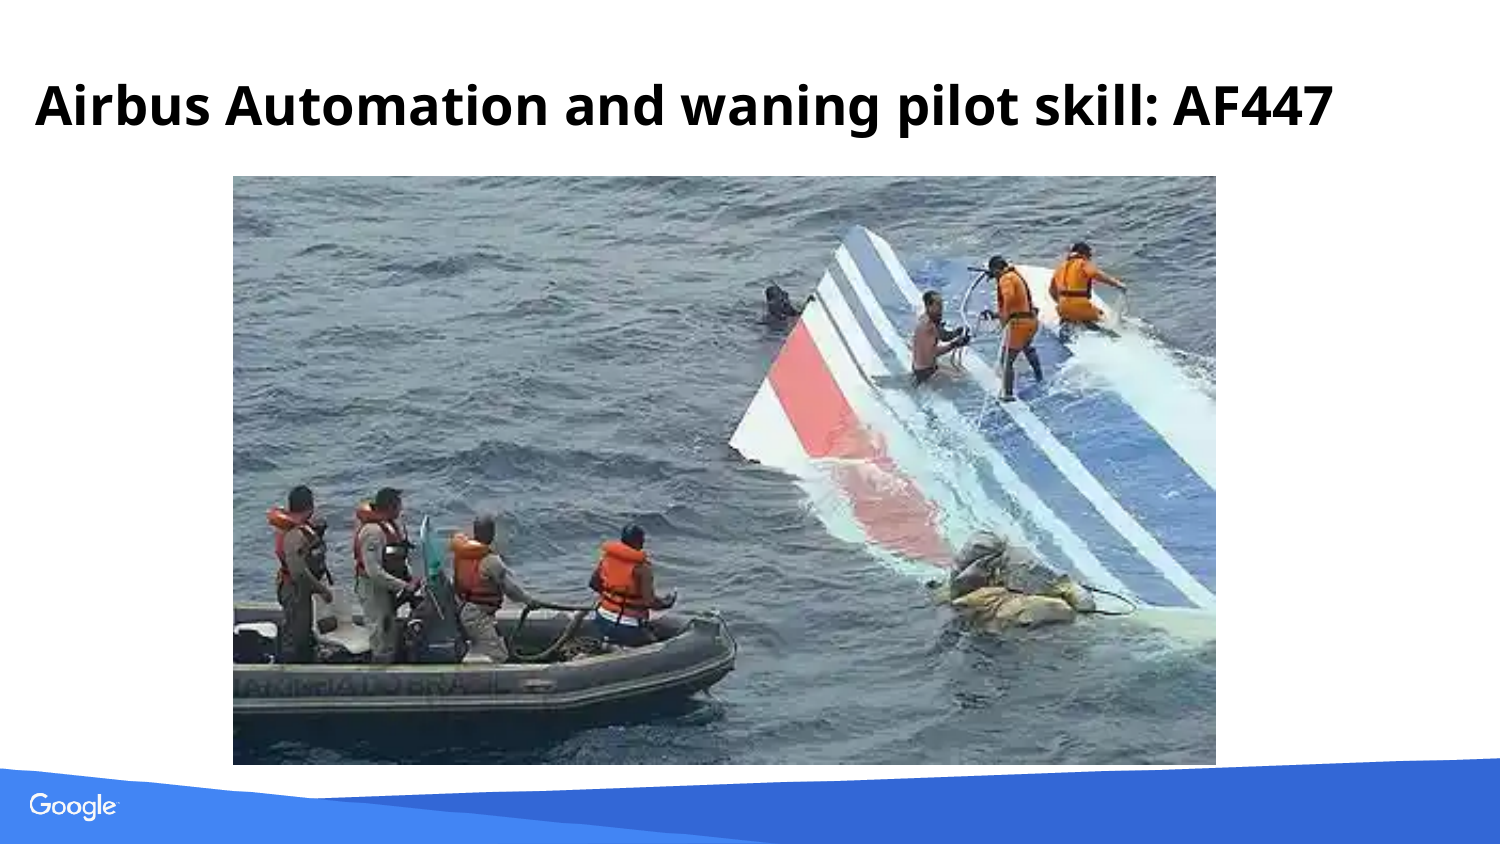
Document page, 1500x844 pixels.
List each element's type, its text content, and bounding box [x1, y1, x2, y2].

picture [0, 0, 1500, 844]
text_box Airbus Automation and waning pilot skill: AF447 [20, 56, 1471, 181]
